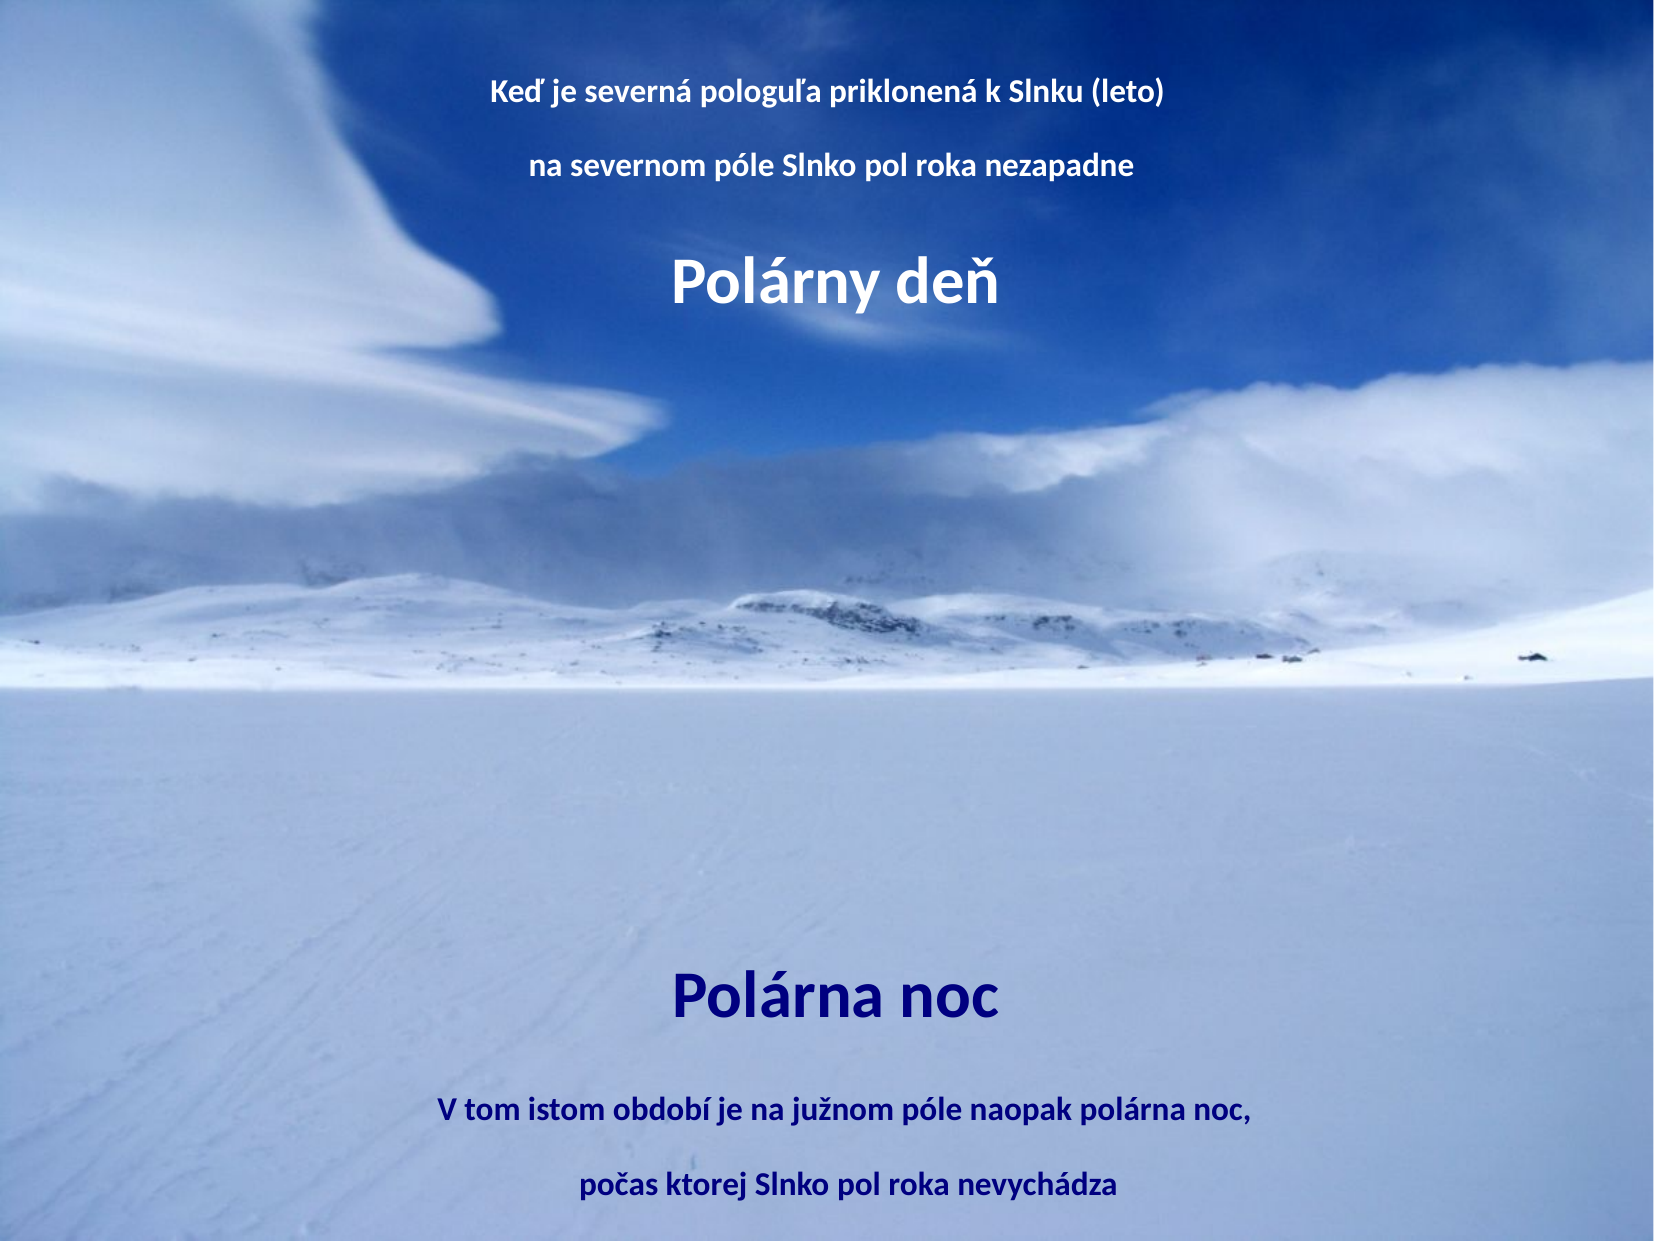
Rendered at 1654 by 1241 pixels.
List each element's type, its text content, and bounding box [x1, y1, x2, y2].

text_box Polárna noc [45, 927, 1642, 1024]
text_box V tom istom období je na južnom póle naopak polárna noc, počas ktorej Slnko pol roka nevychádza [47, 1071, 1644, 1214]
text_box Keď je severná pologuľa priklonená k Slnku (leto) na severnom póle Slnko pol roka nezapadne [34, 53, 1630, 195]
text_box Polárny deň [45, 212, 1642, 309]
picture [0, 0, 1654, 1241]
